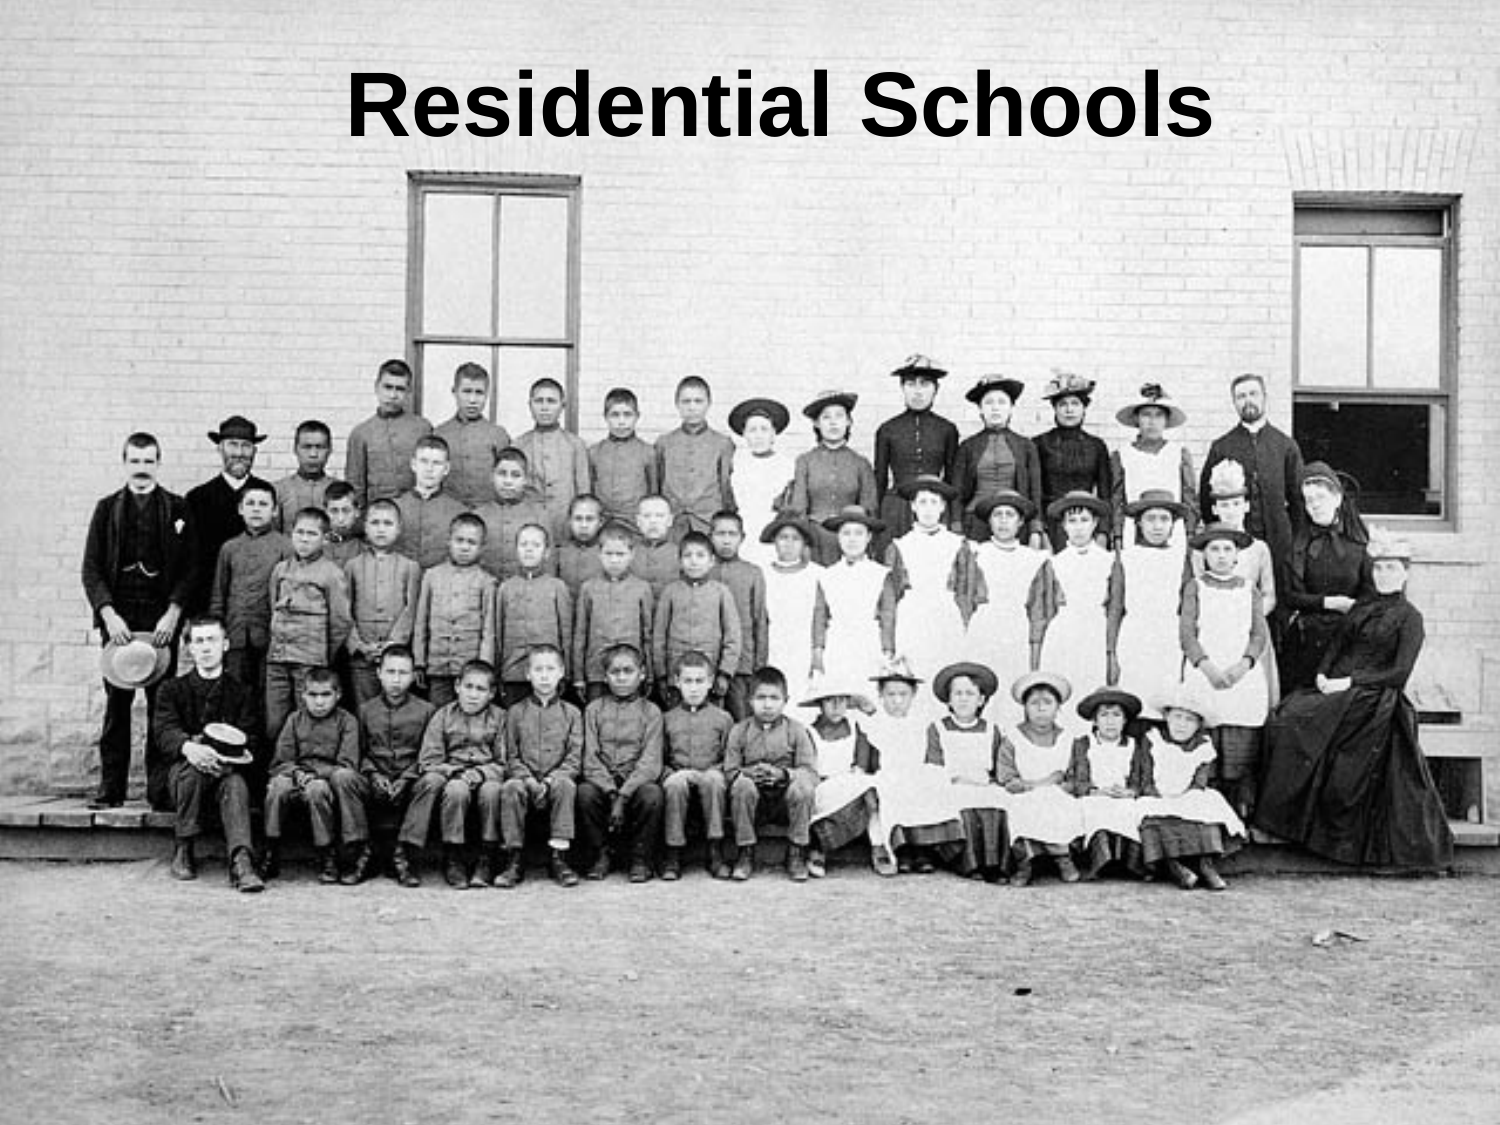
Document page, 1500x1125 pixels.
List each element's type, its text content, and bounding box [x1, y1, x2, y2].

text_box Residential Schools [324, 37, 1238, 163]
picture [0, 0, 1500, 1125]
